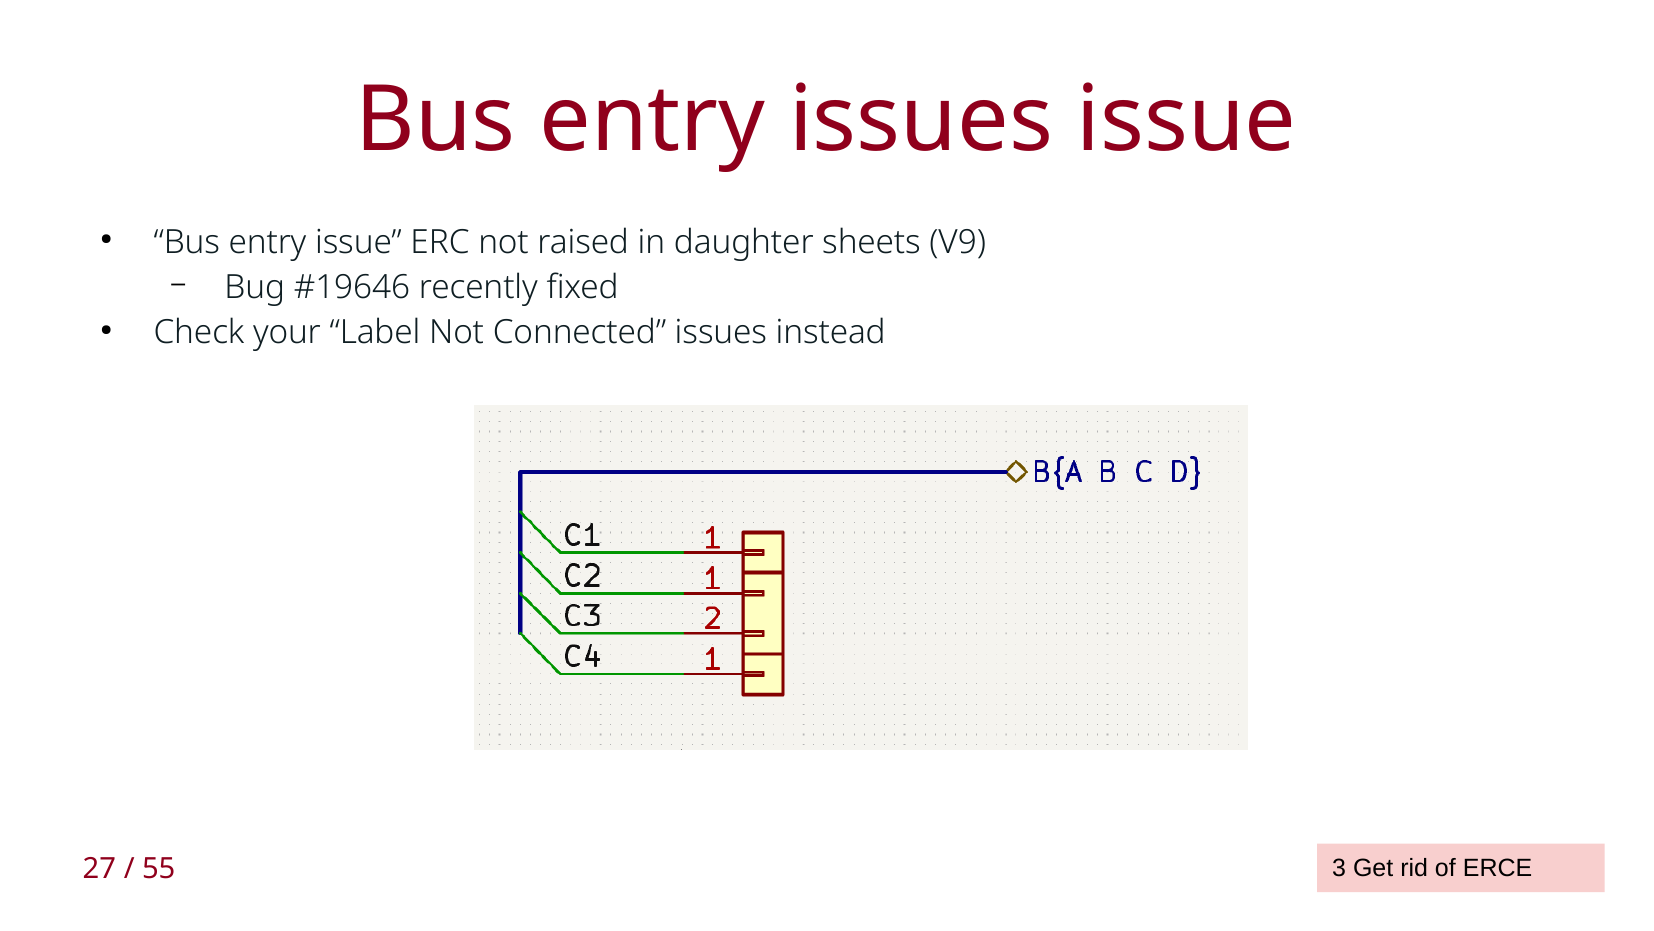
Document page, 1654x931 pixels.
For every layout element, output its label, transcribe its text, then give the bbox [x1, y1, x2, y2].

title Bus entry issues issue [82, 37, 1571, 193]
list “Bus entry issue” ERC not raised in daughter sheets (V9) Bug #19646 recently fixed Check your “Label Not Connected” issues instead [82, 217, 1494, 475]
text_box 3 Get rid of ERCE [1317, 843, 1605, 893]
picture [474, 405, 1248, 750]
